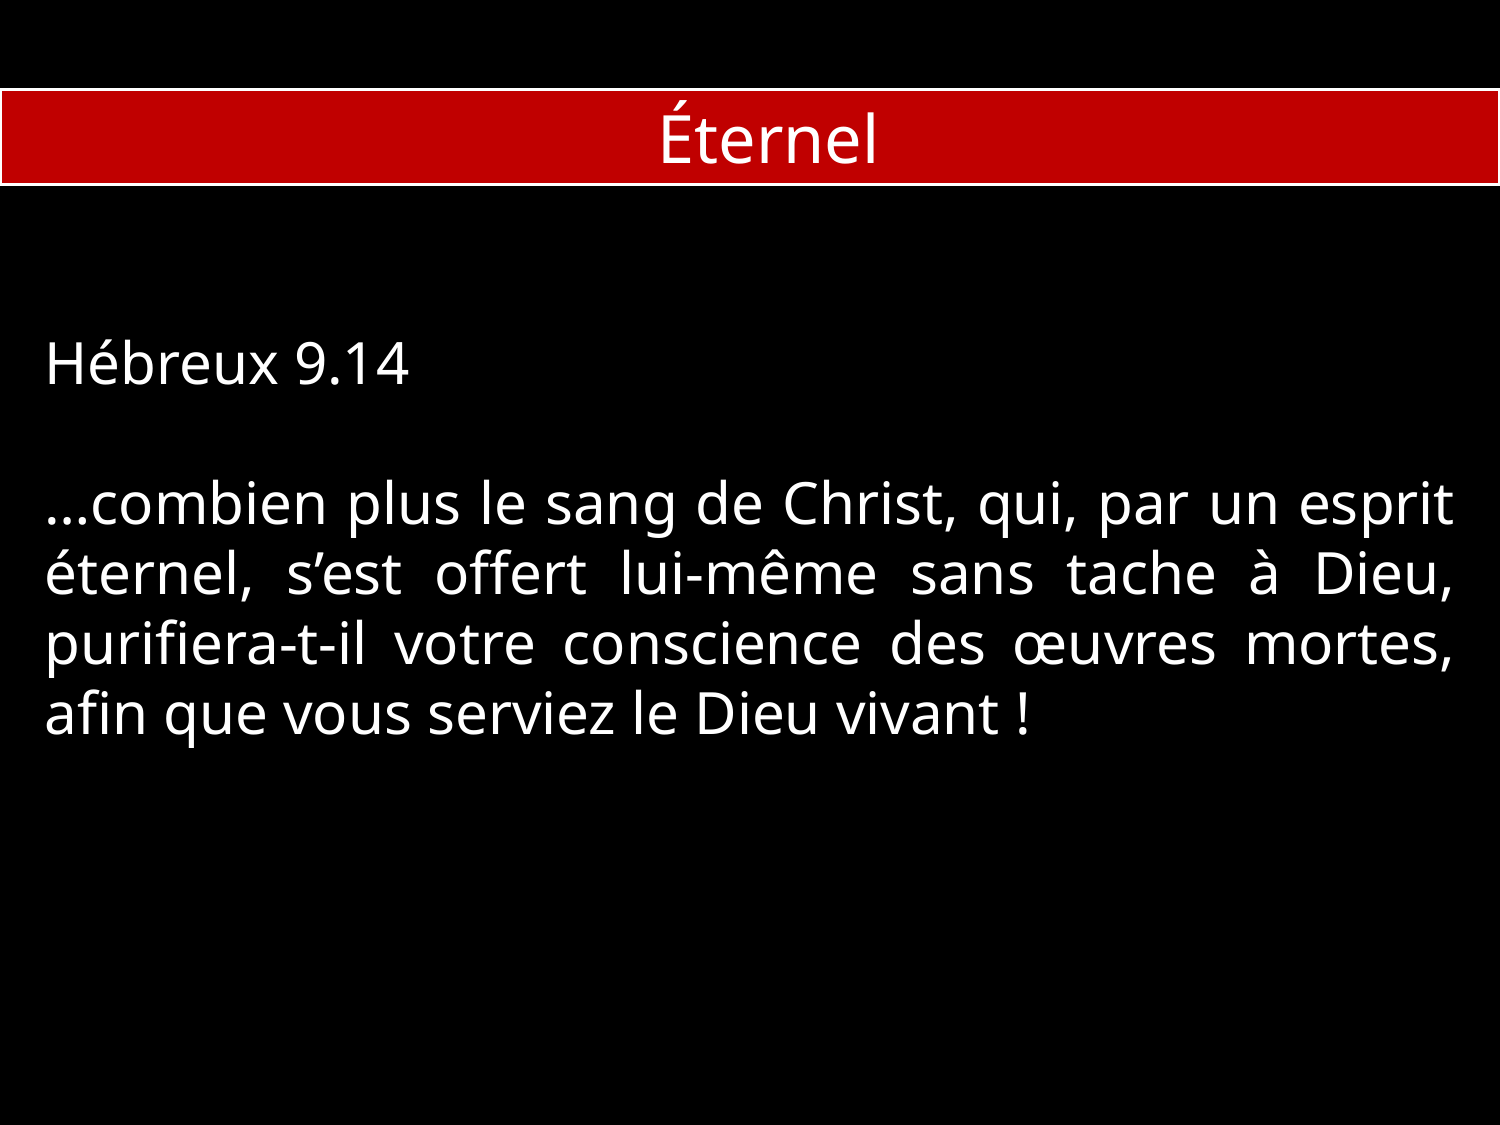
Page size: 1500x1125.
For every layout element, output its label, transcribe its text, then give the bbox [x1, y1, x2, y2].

text_box Hébreux 9.14 …combien plus le sang de Christ, qui, par un esprit éternel, s’est offert lui-même sans tache à Dieu, purifiera-t-il votre conscience des œuvres mortes, afin que vous serviez le Dieu vivant ! [30, 319, 1470, 754]
text_box Éternel [0, 89, 1500, 185]
